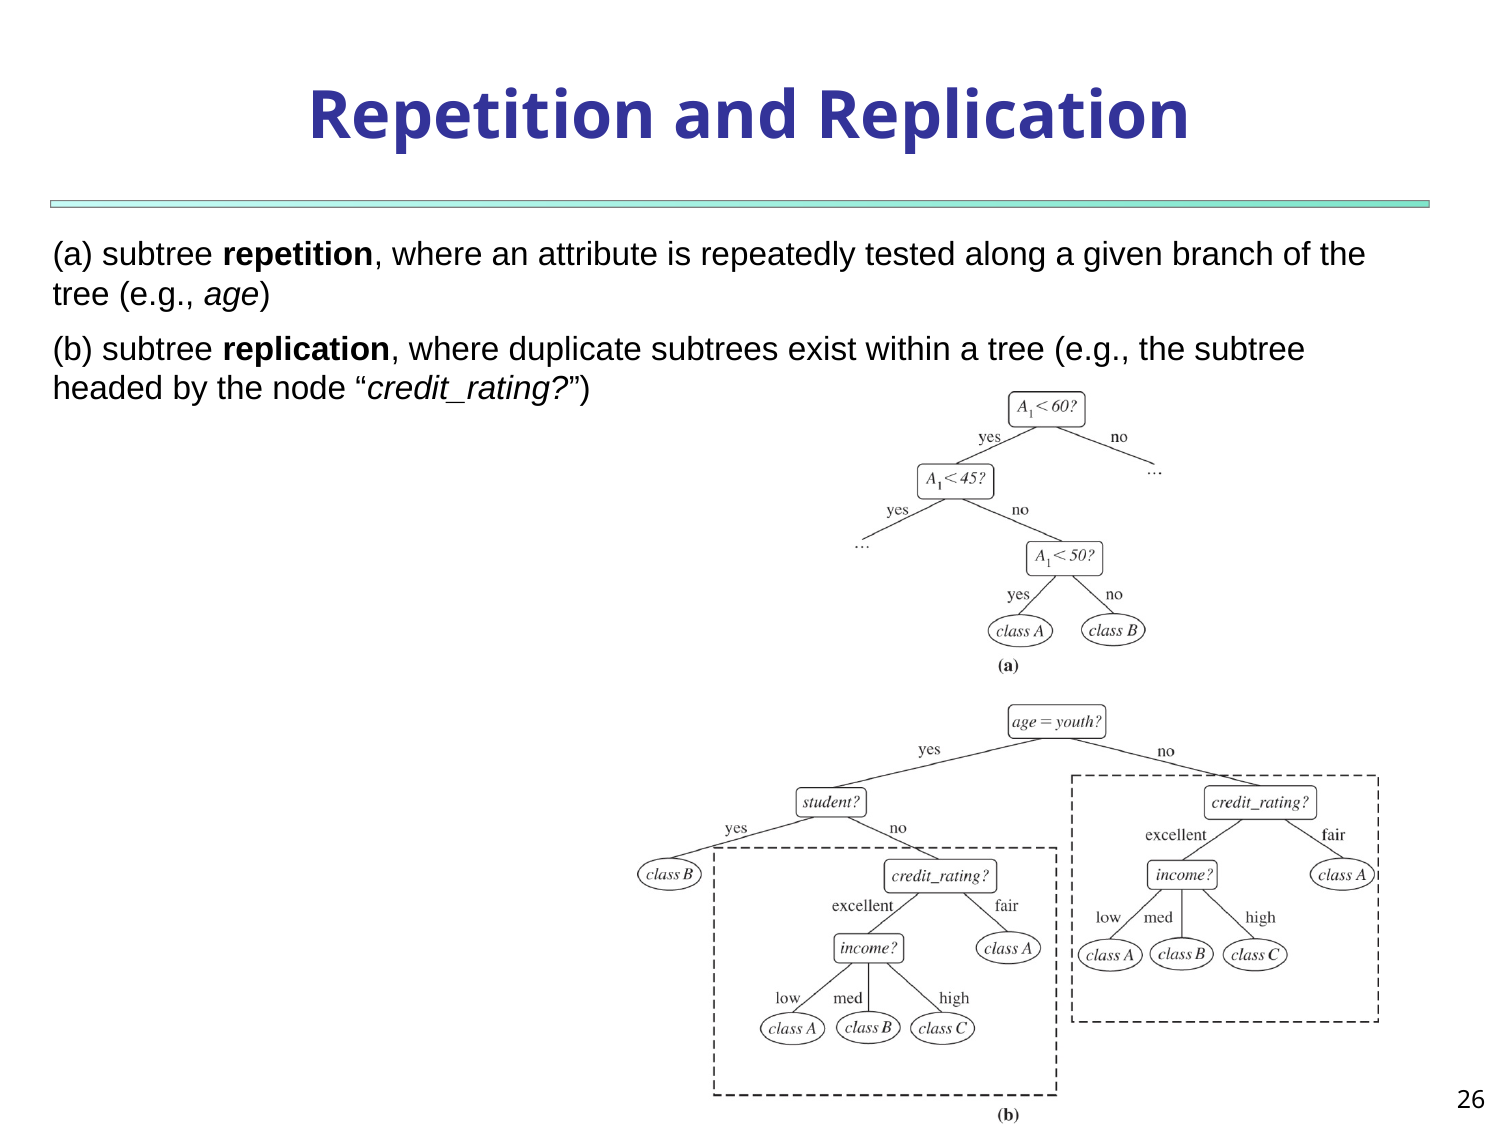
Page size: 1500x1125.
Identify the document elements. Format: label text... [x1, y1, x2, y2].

text_box <number> [1187, 1062, 1500, 1125]
list (a) subtree repetition, where an attribute is repeatedly tested along a given branch of the tree (e.g., age) (b) subtree replication, where duplicate subtrees exist within a tree (e.g., the subtree headed by the node “credit_rating?”) [37, 224, 1438, 1063]
picture [637, 391, 1379, 1124]
title Repetition and Replication [0, 24, 1500, 200]
